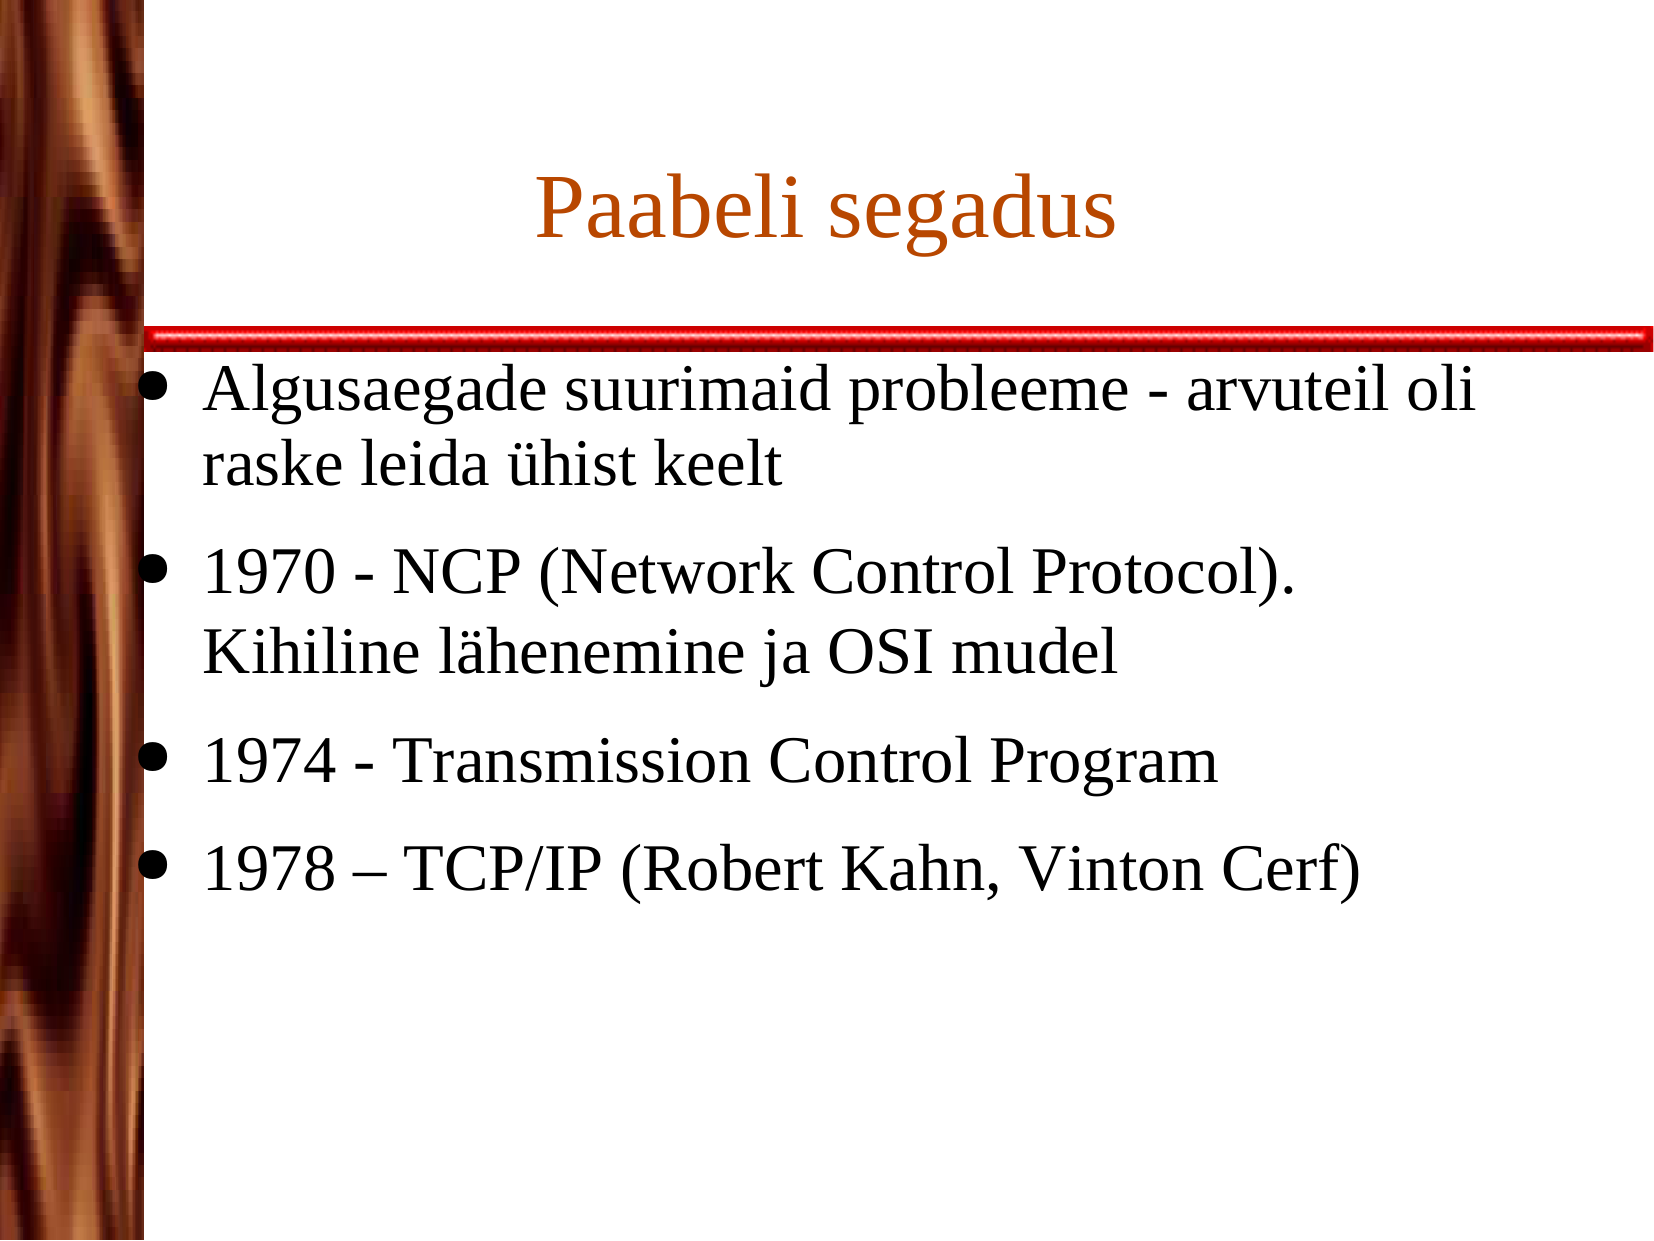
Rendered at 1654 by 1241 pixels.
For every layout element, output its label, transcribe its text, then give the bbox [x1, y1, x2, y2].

list Algusaegade suurimaid probleeme - arvuteil oli raske leida ühist keelt 1970 - NCP (Network Control Protocol). Kihiline lähenemine ja OSI mudel 1974 - Transmission Control Program 1978 – TCP/IP (Robert Kahn, Vinton Cerf) [121, 350, 1533, 1132]
picture [0, 0, 1654, 1240]
title Paabeli segadus [121, 102, 1533, 310]
